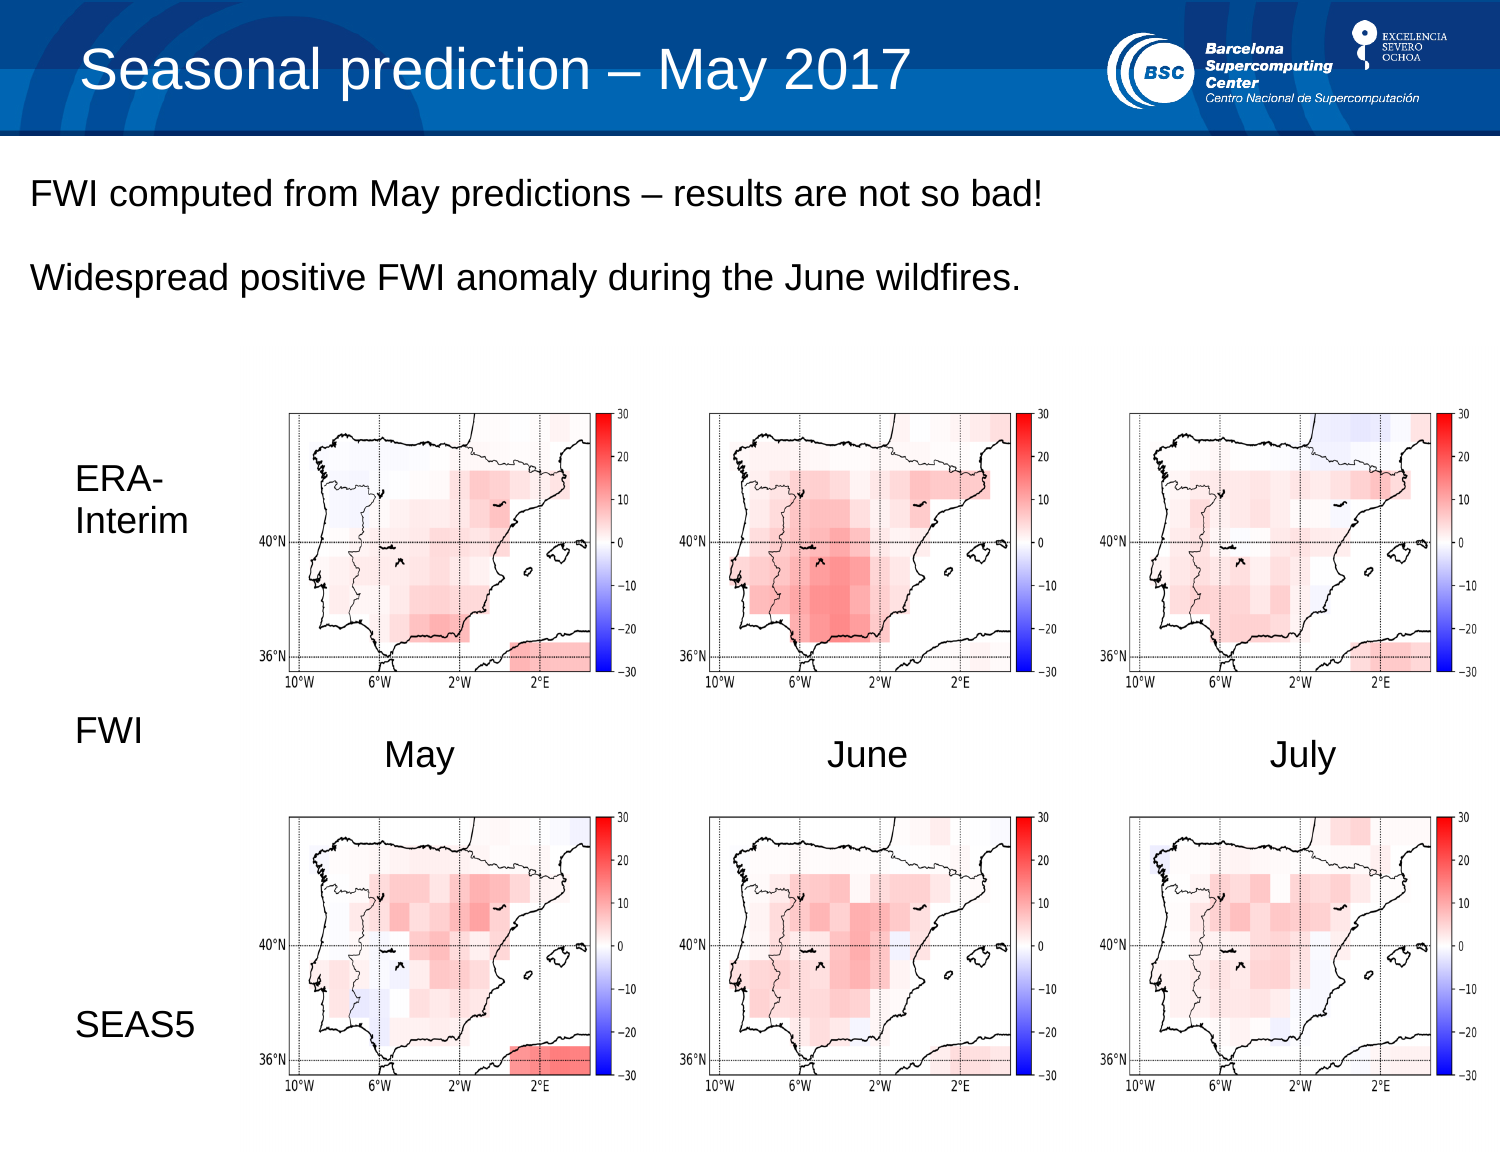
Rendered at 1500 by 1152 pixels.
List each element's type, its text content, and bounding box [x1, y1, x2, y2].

picture [237, 784, 1498, 1152]
text_box May June July [238, 726, 1500, 784]
picture [237, 346, 1498, 726]
text_box FWI computed from May predictions – results are not so bad! Widespread positive FWI anomaly during the June wildfires. [15, 165, 1471, 462]
text_box ERA- Interim FWI SEAS5 [60, 450, 238, 1095]
title Seasonal prediction – May 2017 [65, 23, 1081, 139]
picture [0, 0, 1500, 136]
